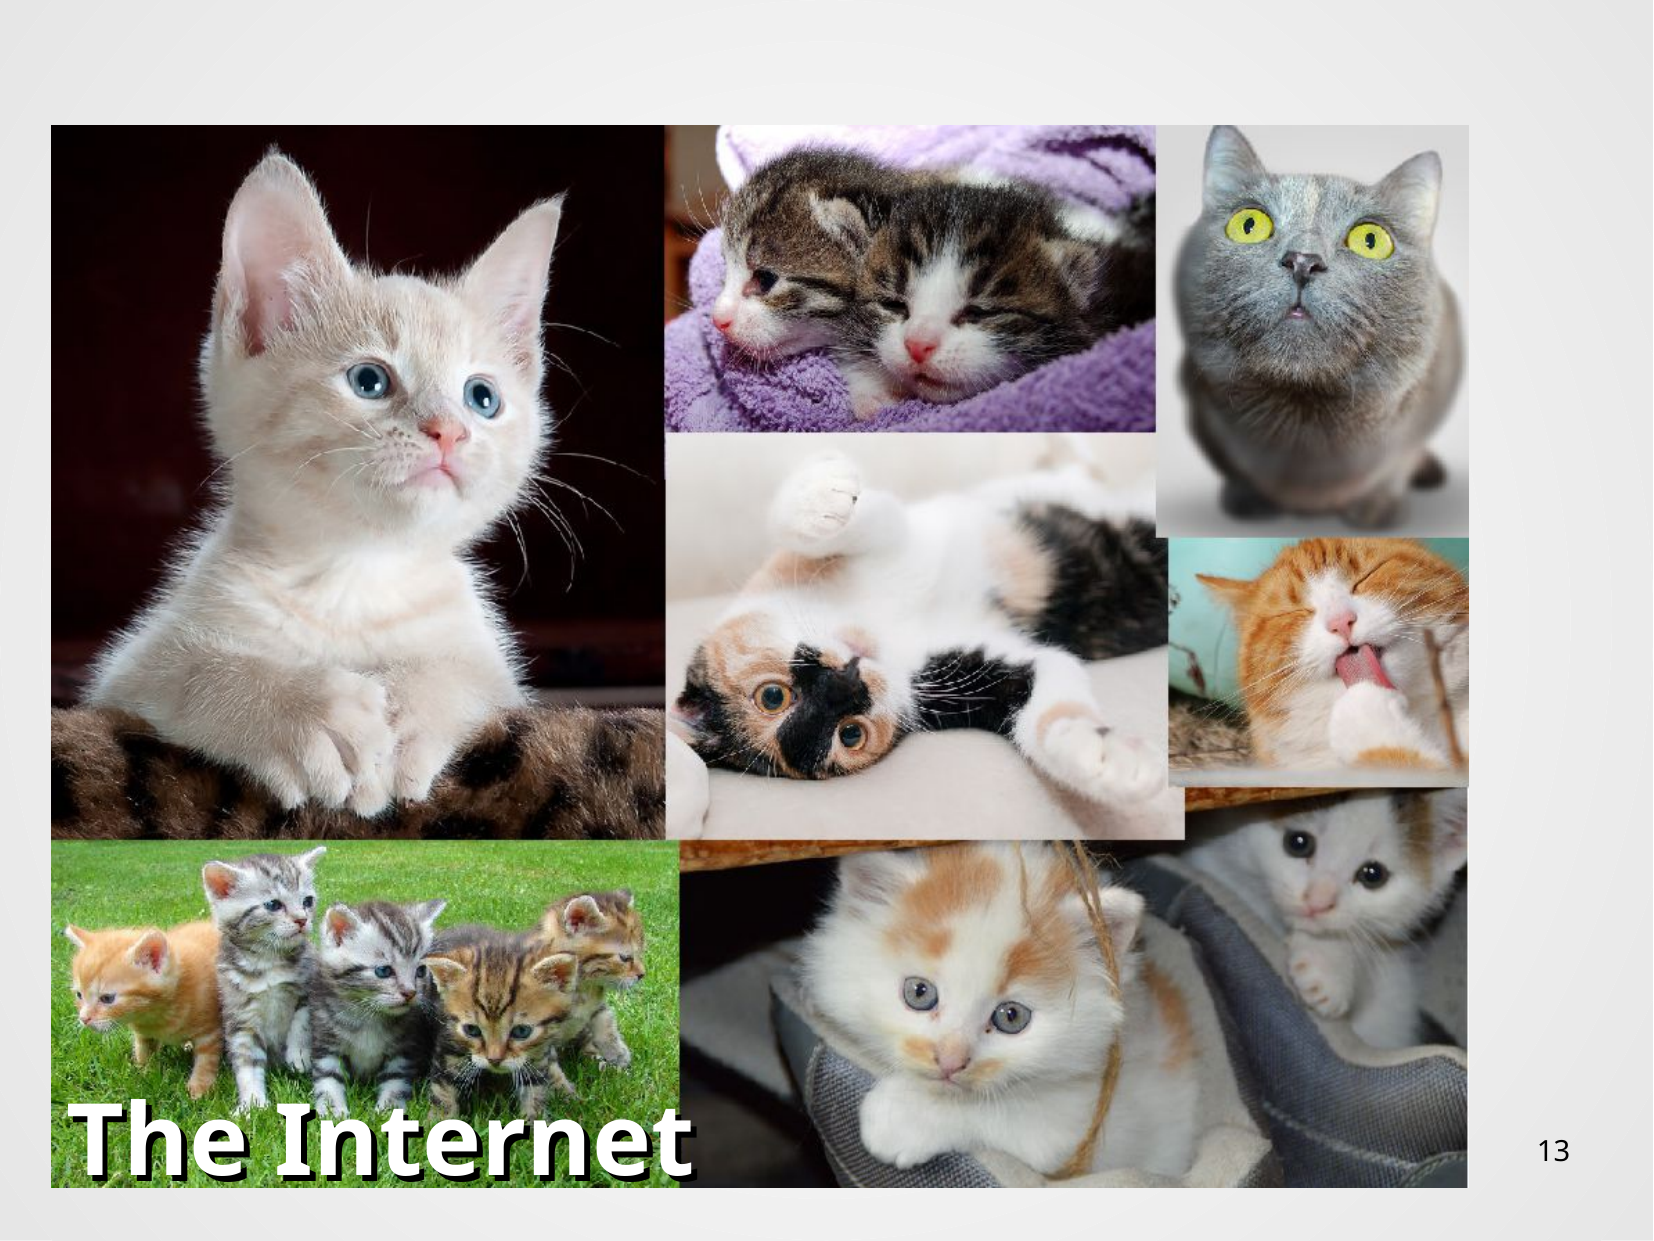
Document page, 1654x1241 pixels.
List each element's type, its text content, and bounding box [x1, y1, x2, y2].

text_box The Internet [51, 1060, 653, 1196]
picture [51, 125, 1469, 1188]
